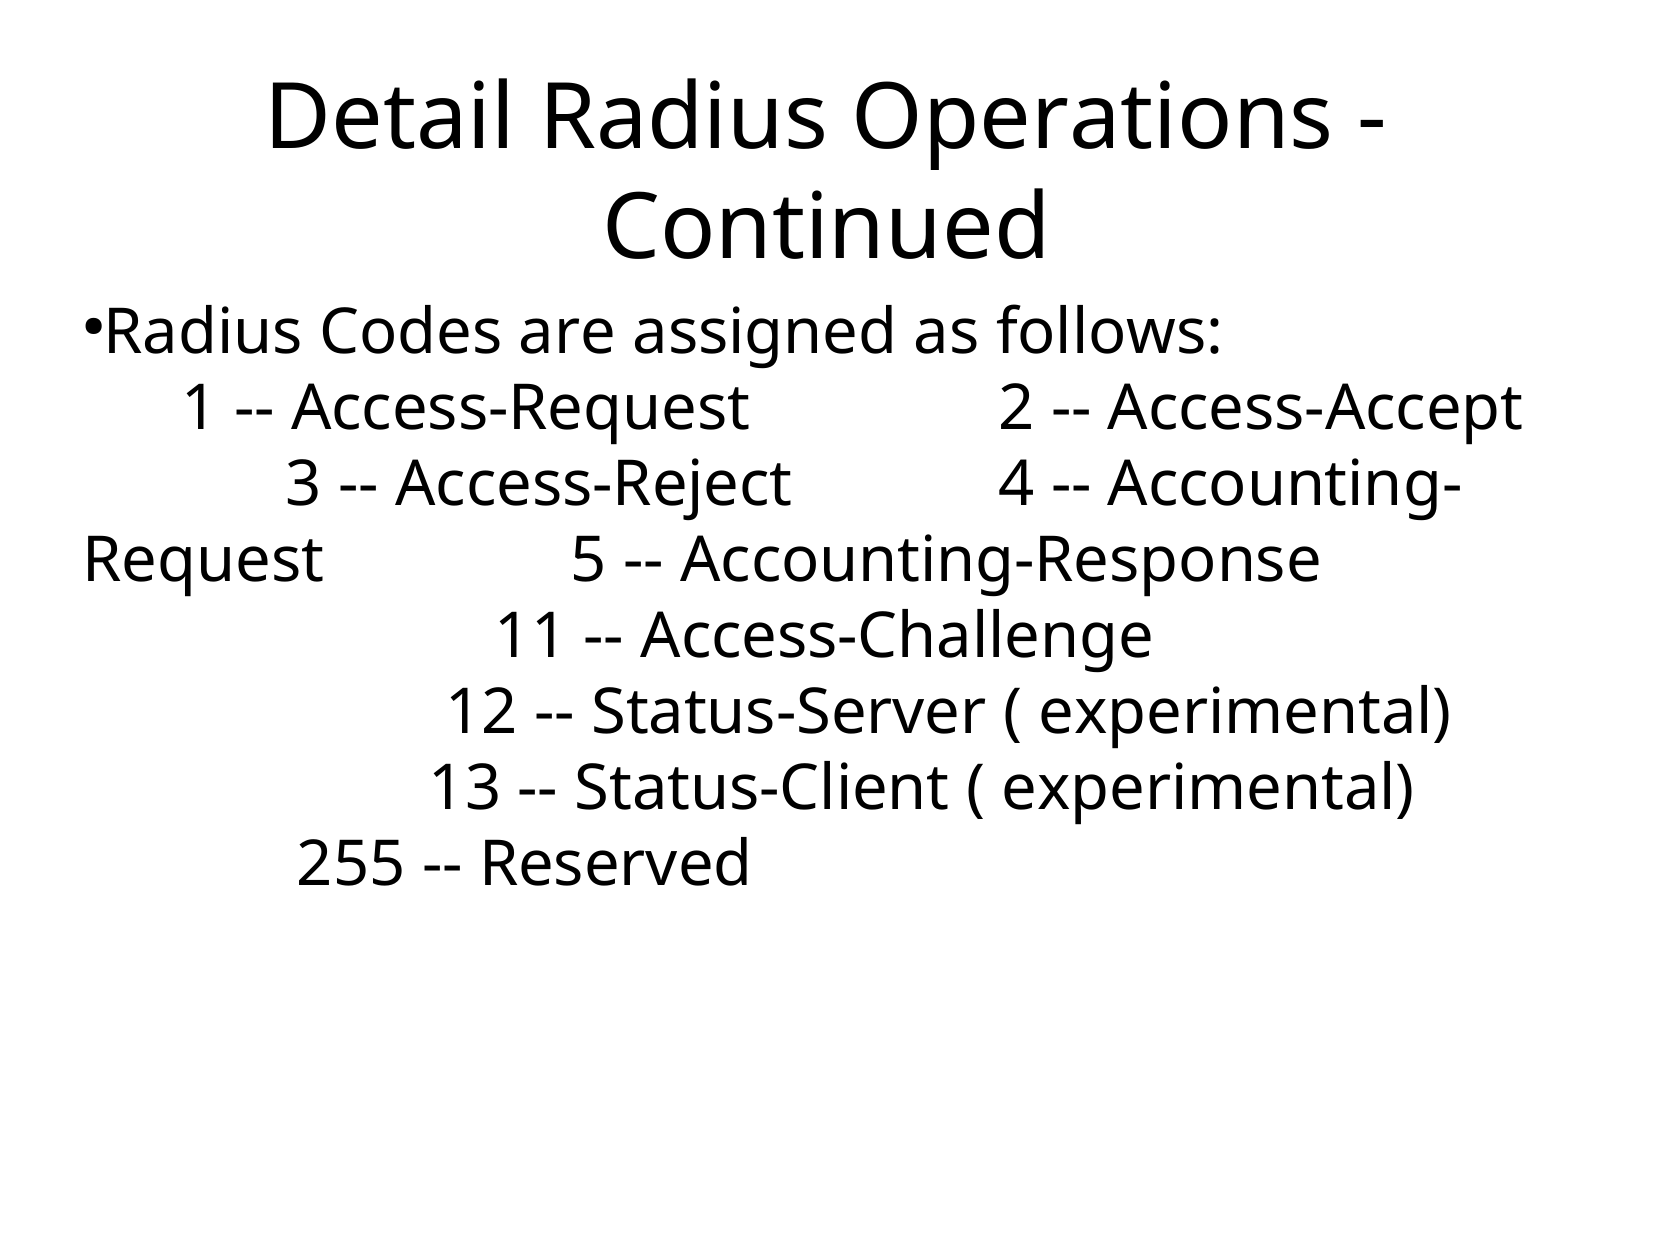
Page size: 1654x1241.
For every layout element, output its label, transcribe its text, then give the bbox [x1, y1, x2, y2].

list Radius Codes are assigned as follows: 1 -- Access-Request 2 -- Access-Accept 3 -- Access-Reject 4 -- Accounting-Request 5 -- Accounting-Response 11 -- Access-Challenge 12 -- Status-Server ( experimental) 13 -- Status-Client ( experimental) 255 -- Reserved [82, 290, 1571, 1094]
title Detail Radius Operations - Continued [82, 56, 1571, 250]
